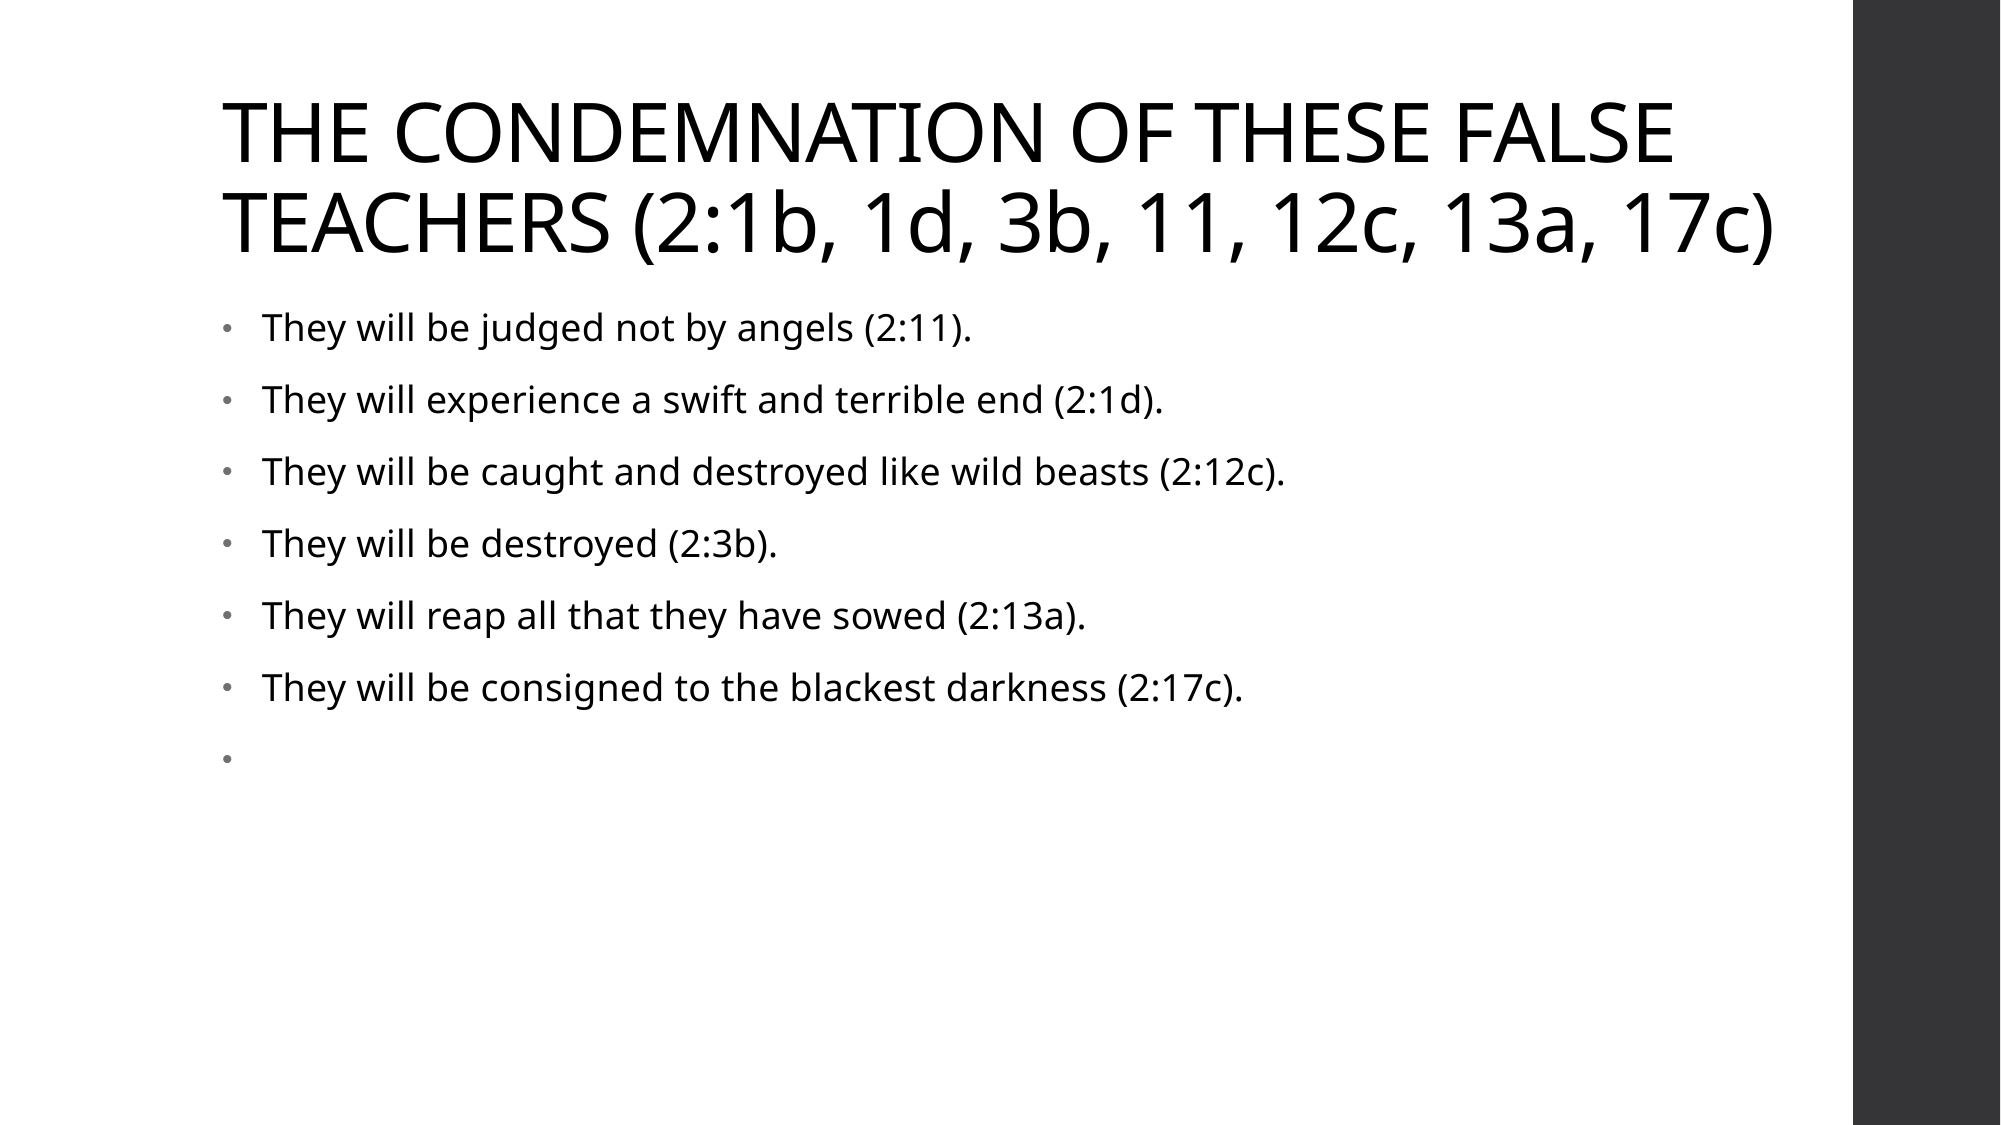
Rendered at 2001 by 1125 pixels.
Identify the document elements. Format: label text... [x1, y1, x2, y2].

title THE CONDEMNATION OF THESE FALSE TEACHERS (2:1b, 1d, 3b, 11, 12c, 13a, 17c) [206, 60, 1797, 278]
list They will be judged not by angels (2:11). They will experience a swift and terrible end (2:1d). They will be caught and destroyed like wild beasts (2:12c). They will be destroyed (2:3b). They will reap all that they have sowed (2:13a). They will be consigned to the blackest darkness (2:17c). [206, 299, 1617, 1014]
